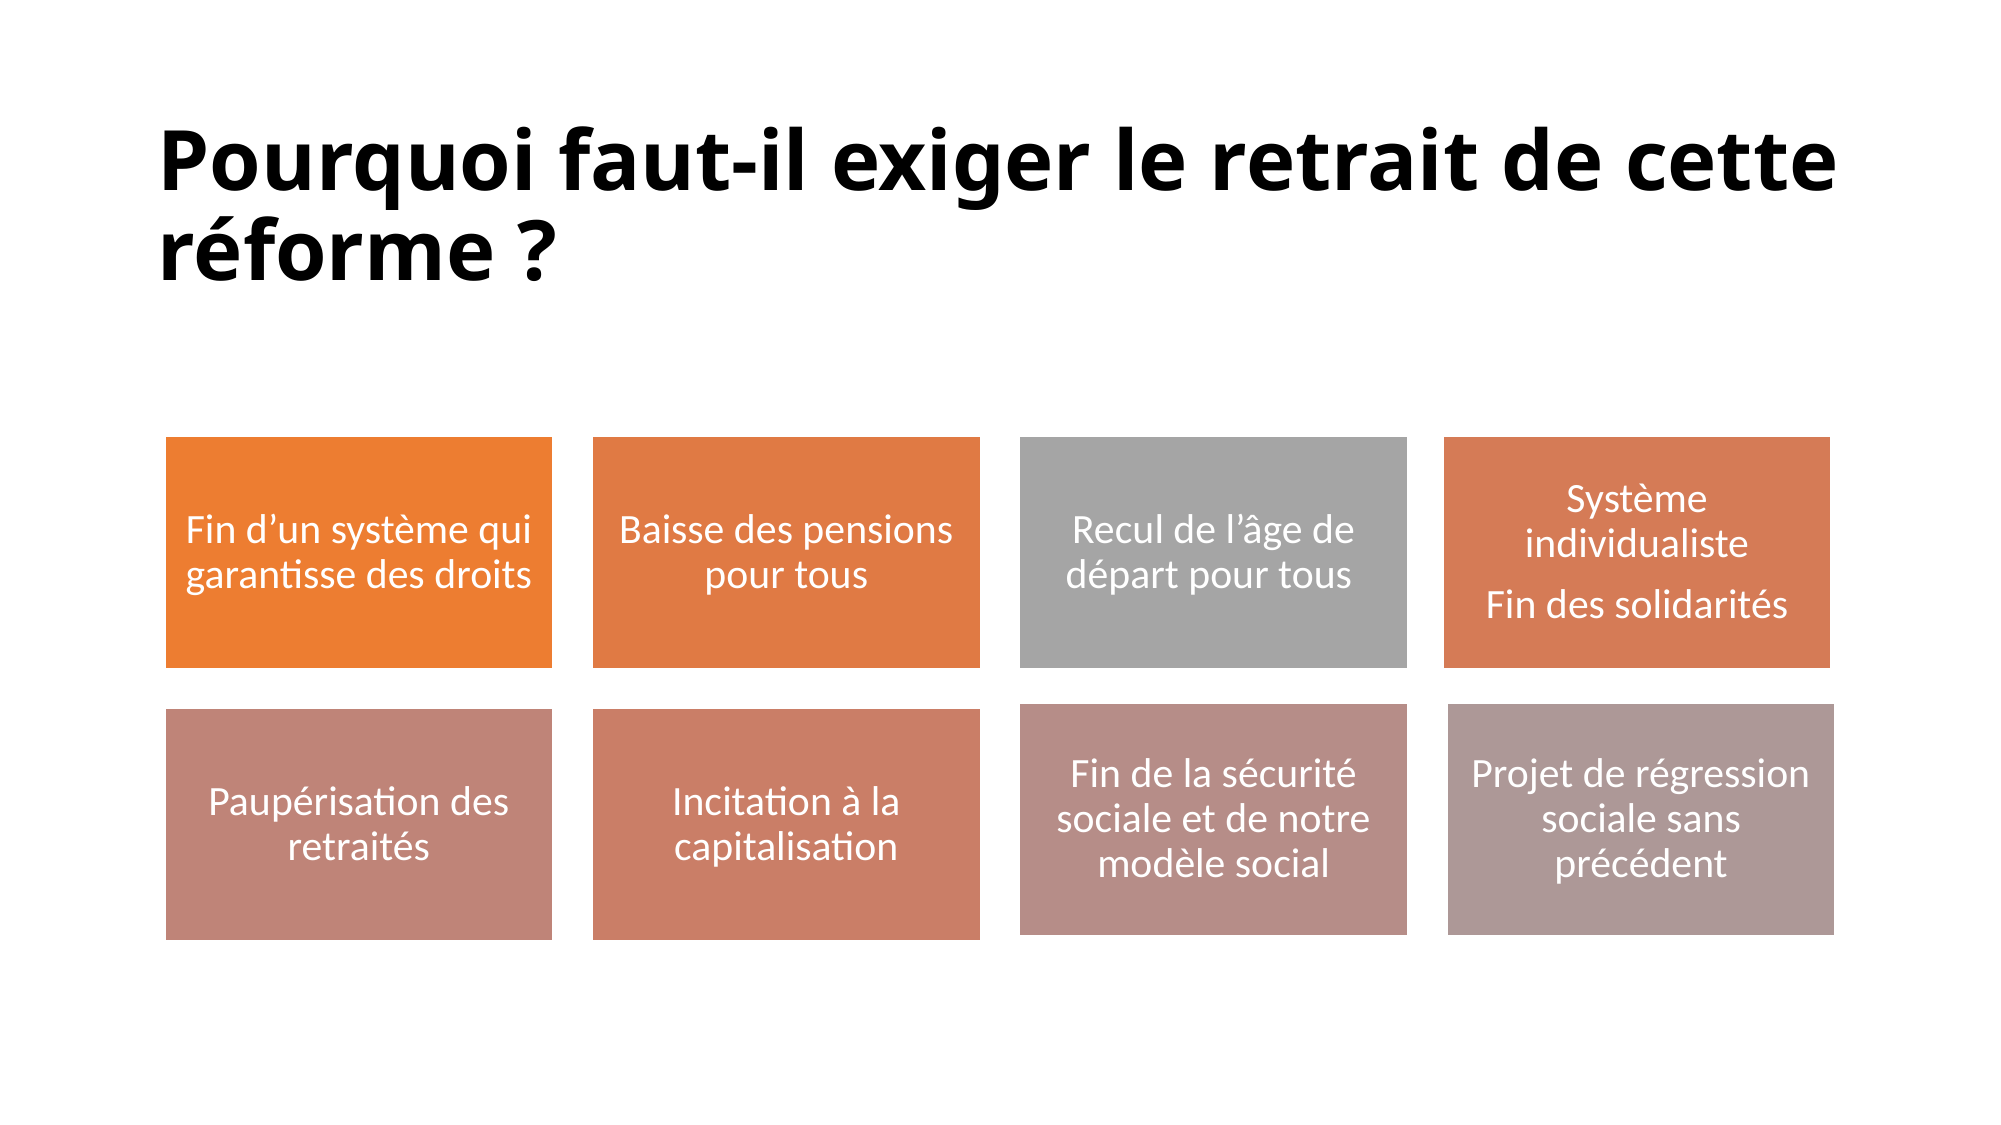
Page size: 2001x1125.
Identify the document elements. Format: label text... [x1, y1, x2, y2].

title Pourquoi faut-il exiger le retrait de cette réforme ? [142, 99, 1858, 317]
text_box Paupérisation des retraités [164, 707, 554, 941]
text_box Système individualiste Fin des solidarités [1442, 435, 1832, 669]
text_box Fin de la sécurité sociale et de notre modèle social [1019, 702, 1408, 936]
text_box Recul de l’âge de départ pour tous [1019, 435, 1408, 669]
text_box Fin d’un système qui garantisse des droits [164, 435, 554, 669]
text_box Projet de régression sociale sans précédent [1446, 702, 1836, 936]
text_box Incitation à la capitalisation [592, 707, 981, 941]
text_box Baisse des pensions pour tous [592, 435, 981, 669]
